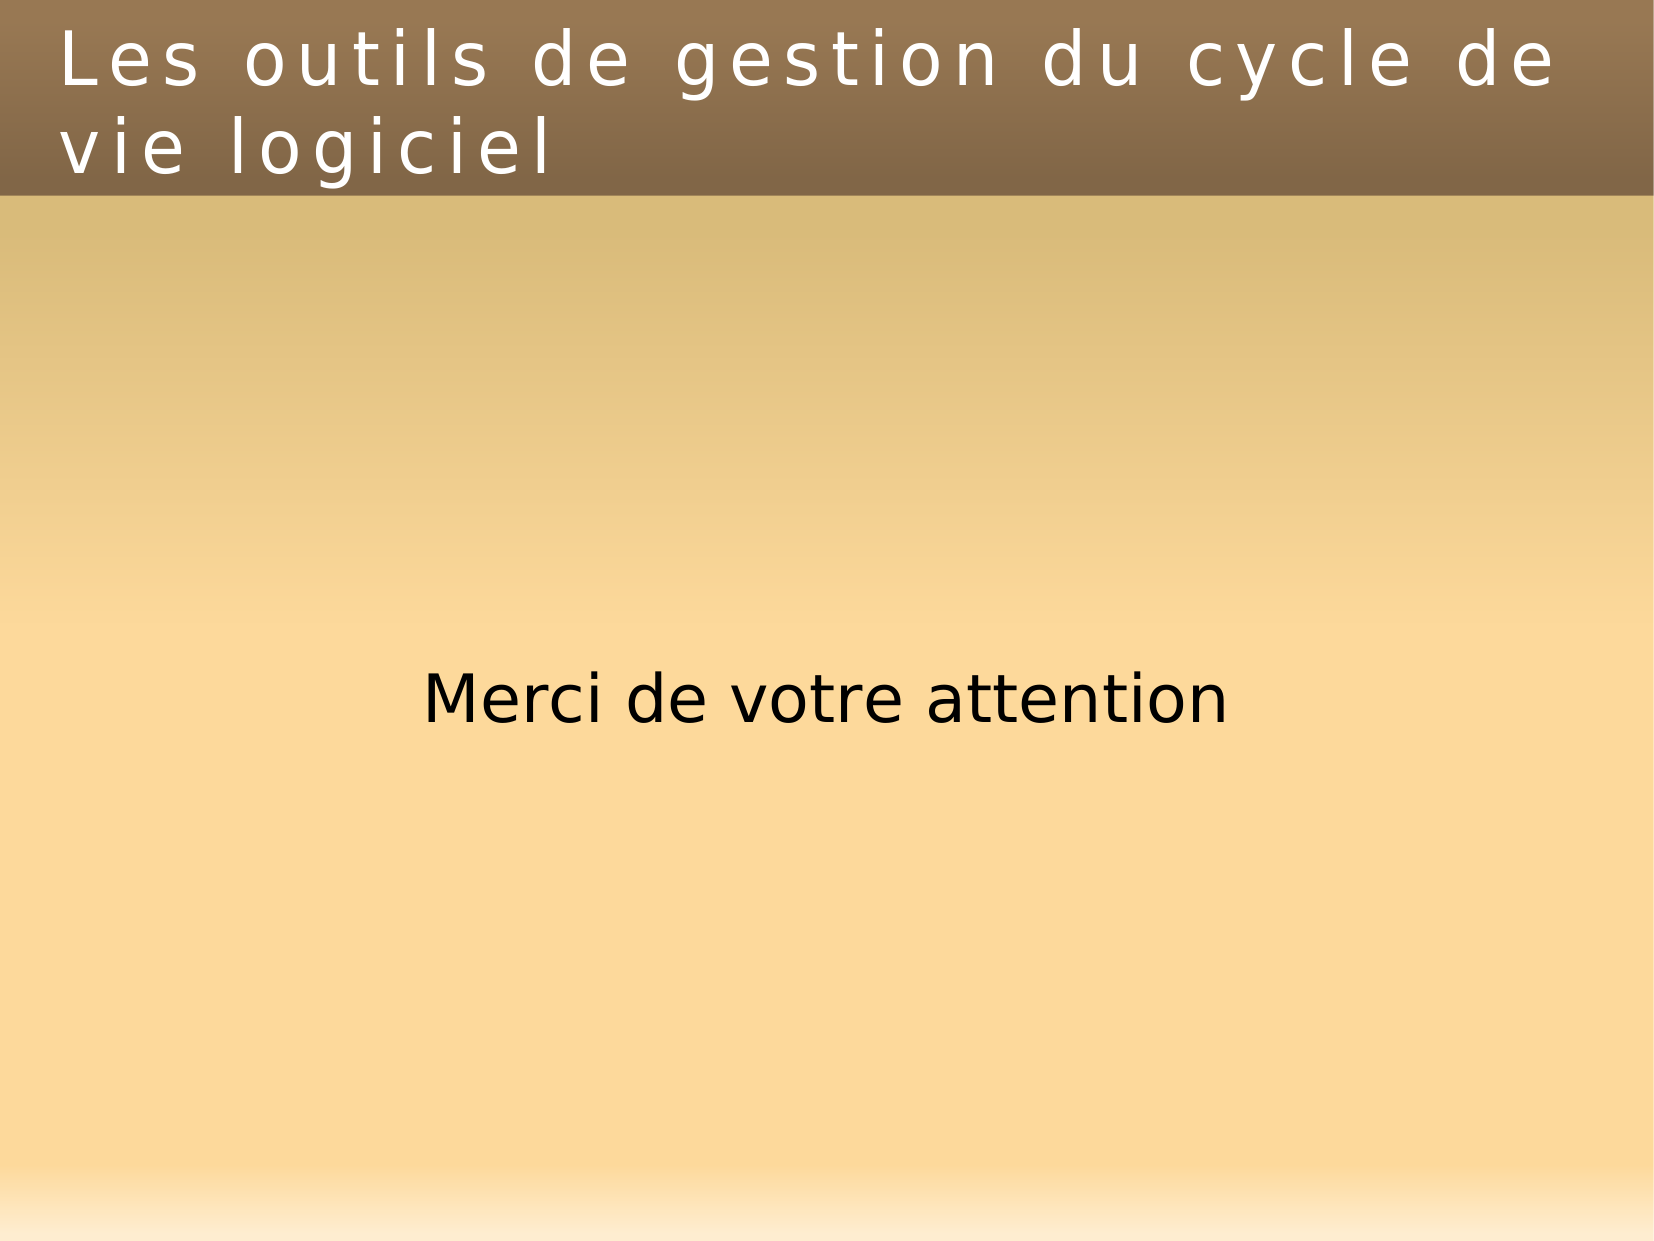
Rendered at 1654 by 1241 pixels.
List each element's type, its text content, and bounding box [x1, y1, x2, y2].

title Les outils de gestion du cycle de vie logiciel [59, 16, 1595, 191]
picture [0, 0, 1654, 1241]
subtitle Merci de votre attention [82, 290, 1571, 1109]
